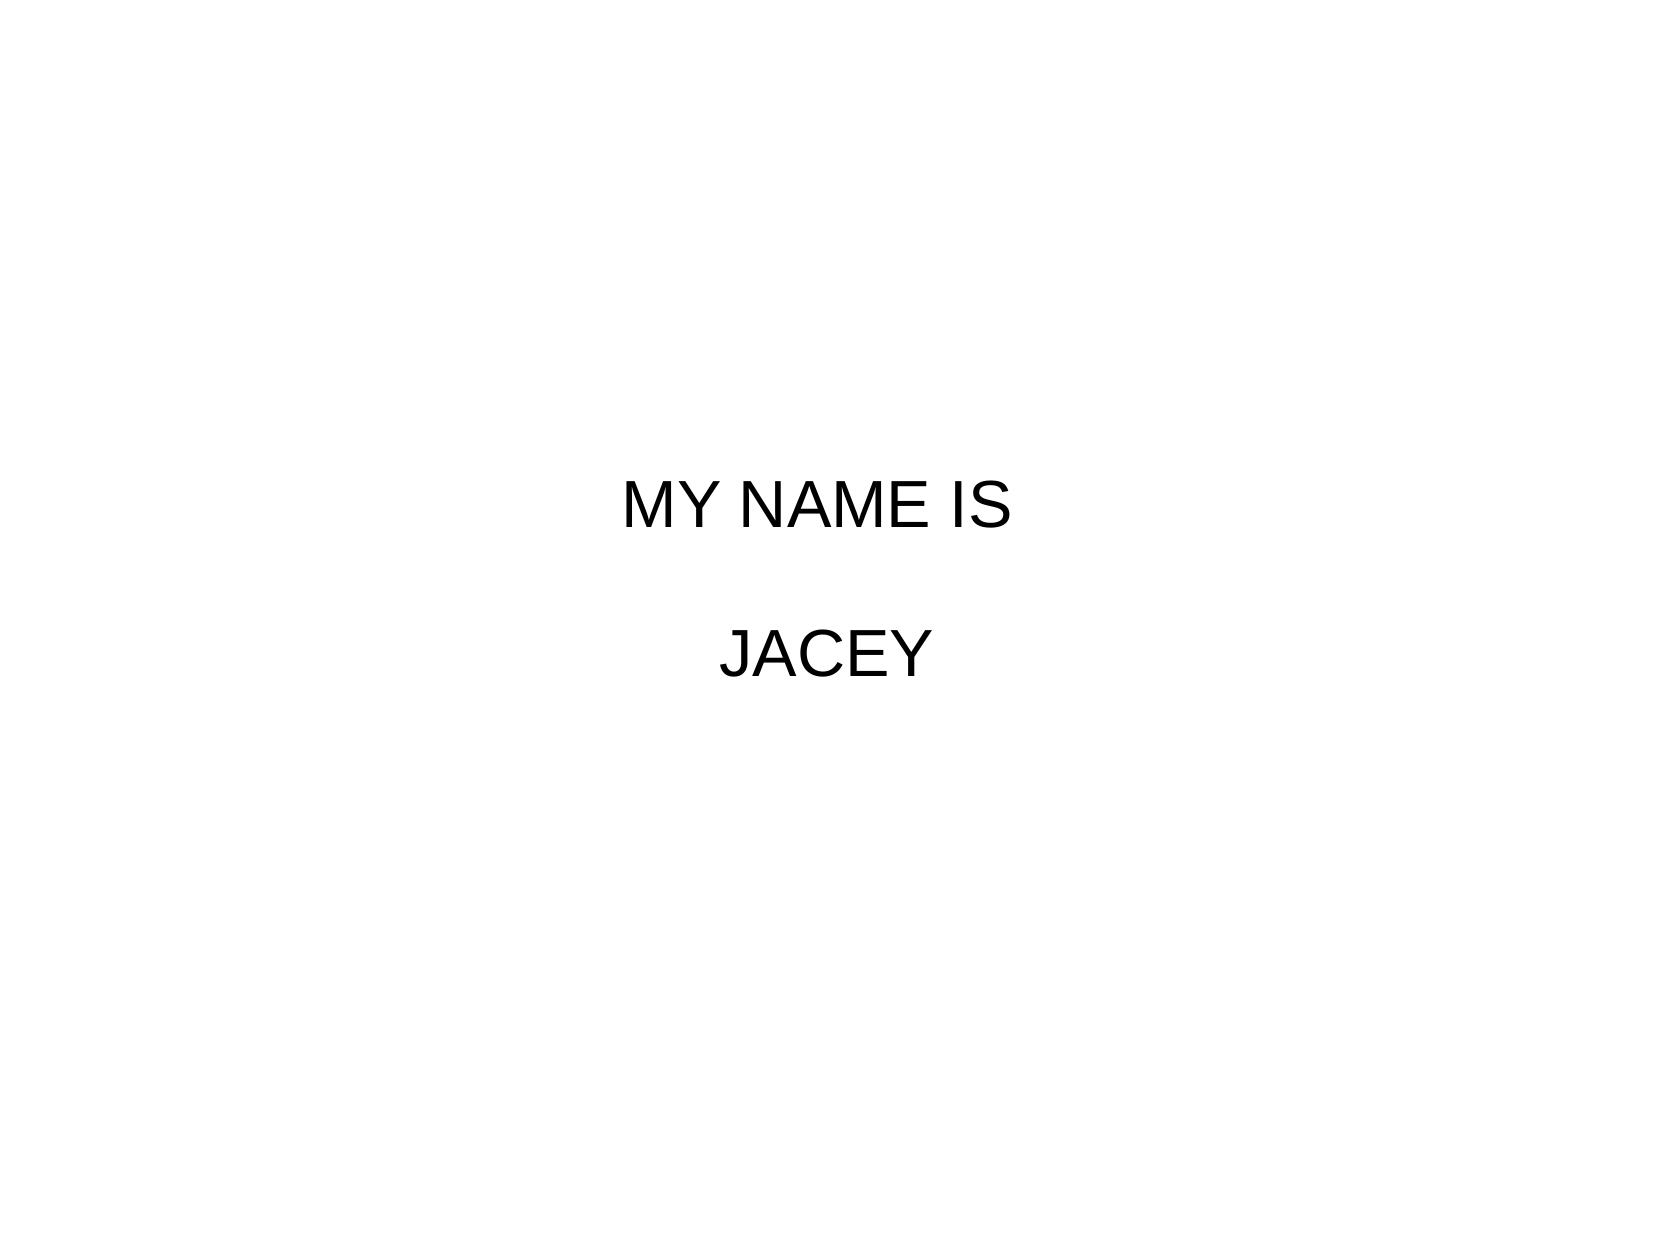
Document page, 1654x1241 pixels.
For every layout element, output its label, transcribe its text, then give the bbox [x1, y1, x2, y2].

subtitle MY NAME IS JACEY [82, 49, 1571, 1109]
